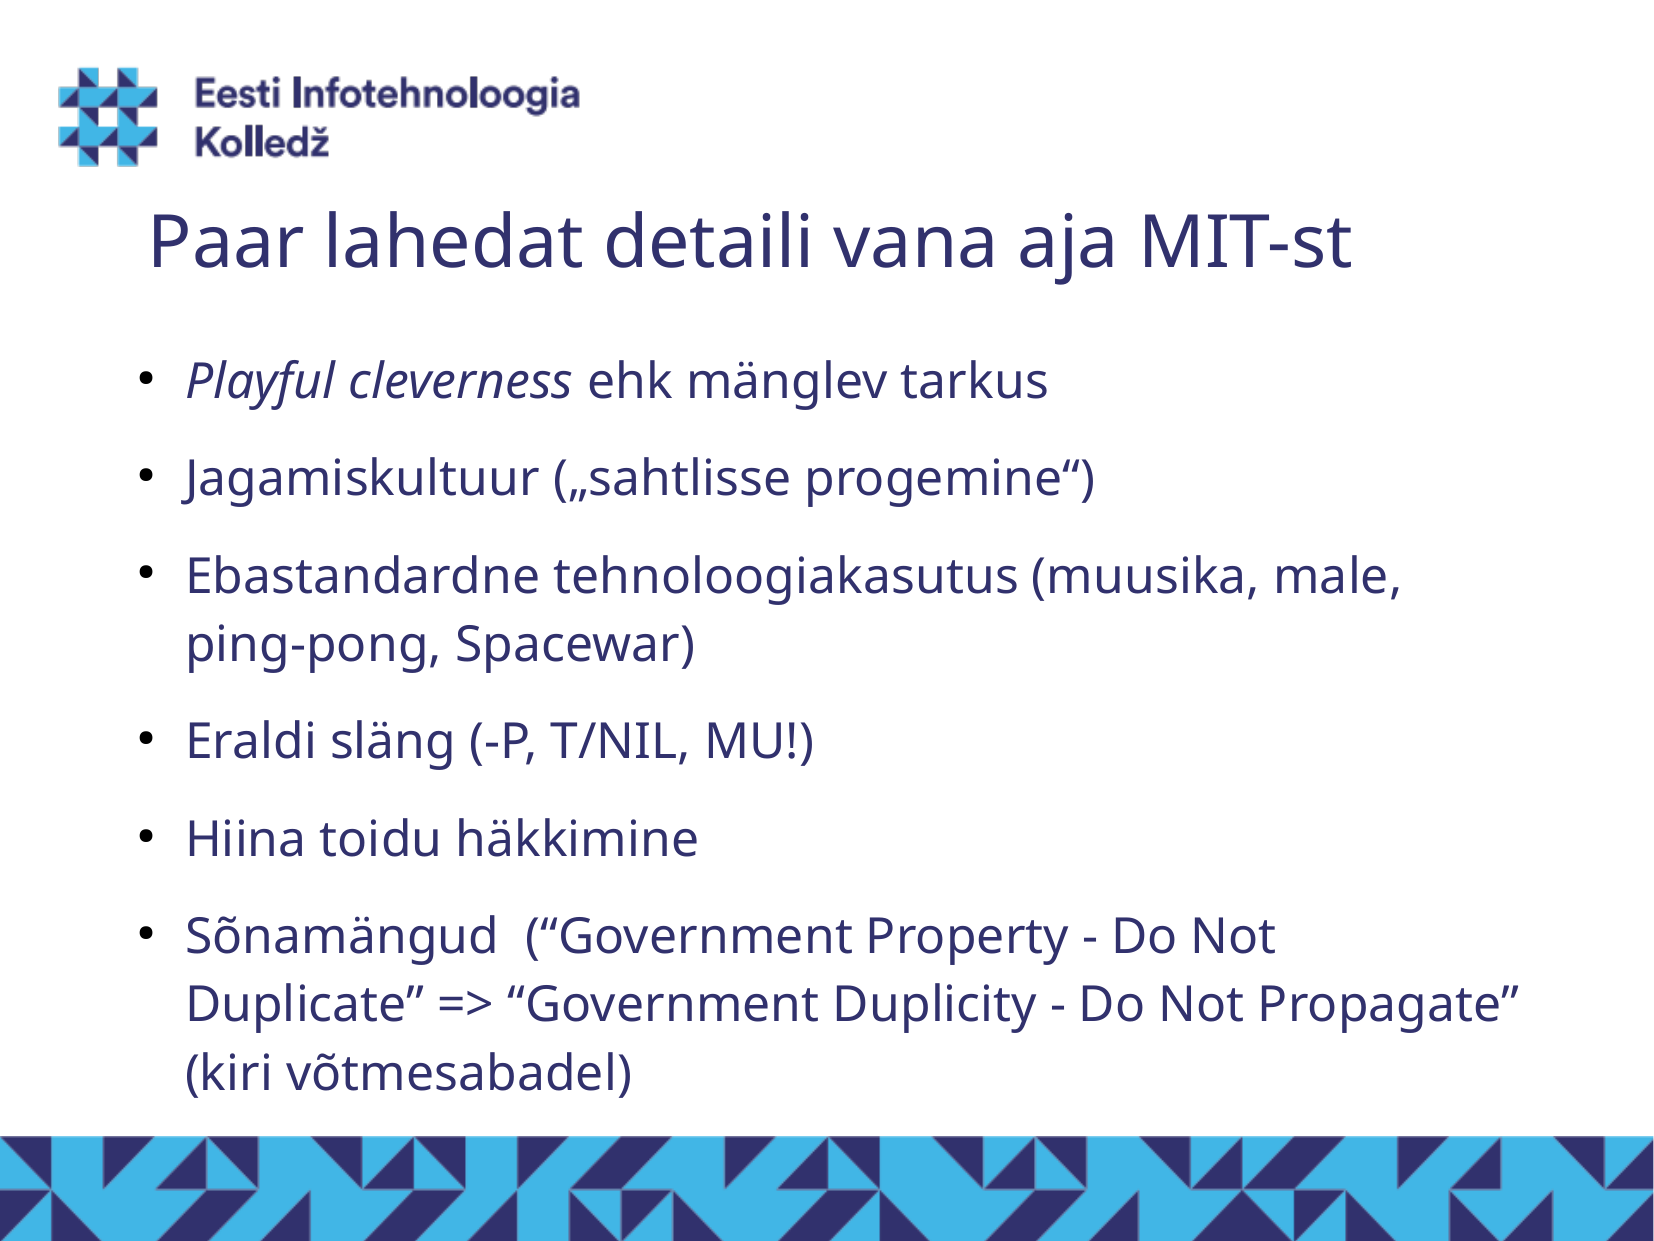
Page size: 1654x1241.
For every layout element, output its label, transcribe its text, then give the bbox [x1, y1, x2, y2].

title Paar lahedat detaili vana aja MIT-st [147, 152, 1595, 325]
list Playful cleverness ehk mänglev tarkus Jagamiskultuur („sahtlisse progemine“) Ebastandardne tehnoloogiakasutus (muusika, male, ping-pong, Spacewar) Eraldi släng (-P, T/NIL, MU!) Hiina toidu häkkimine Sõnamängud (“Government Property - Do Not Duplicate” => “Government Duplicity - Do Not Propagate” (kiri võtmesabadel) [121, 344, 1532, 1110]
